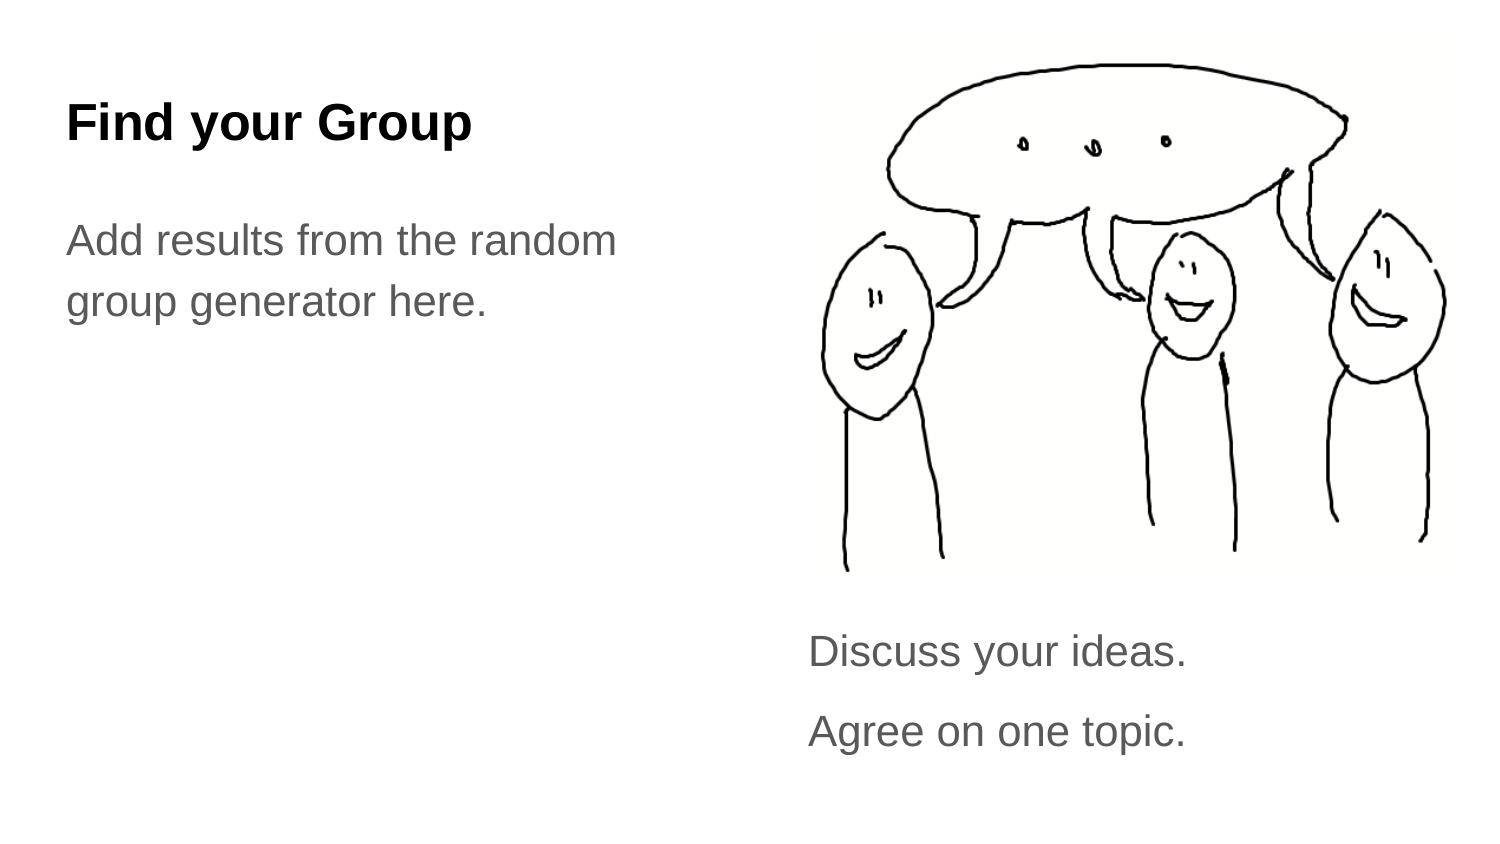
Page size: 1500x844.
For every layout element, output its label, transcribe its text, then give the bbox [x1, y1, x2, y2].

list Add results from the random group generator here. [51, 189, 714, 750]
picture [814, 27, 1462, 578]
title Find your Group [51, 72, 814, 167]
list Discuss your ideas. Agree on one topic. [793, 605, 1483, 805]
